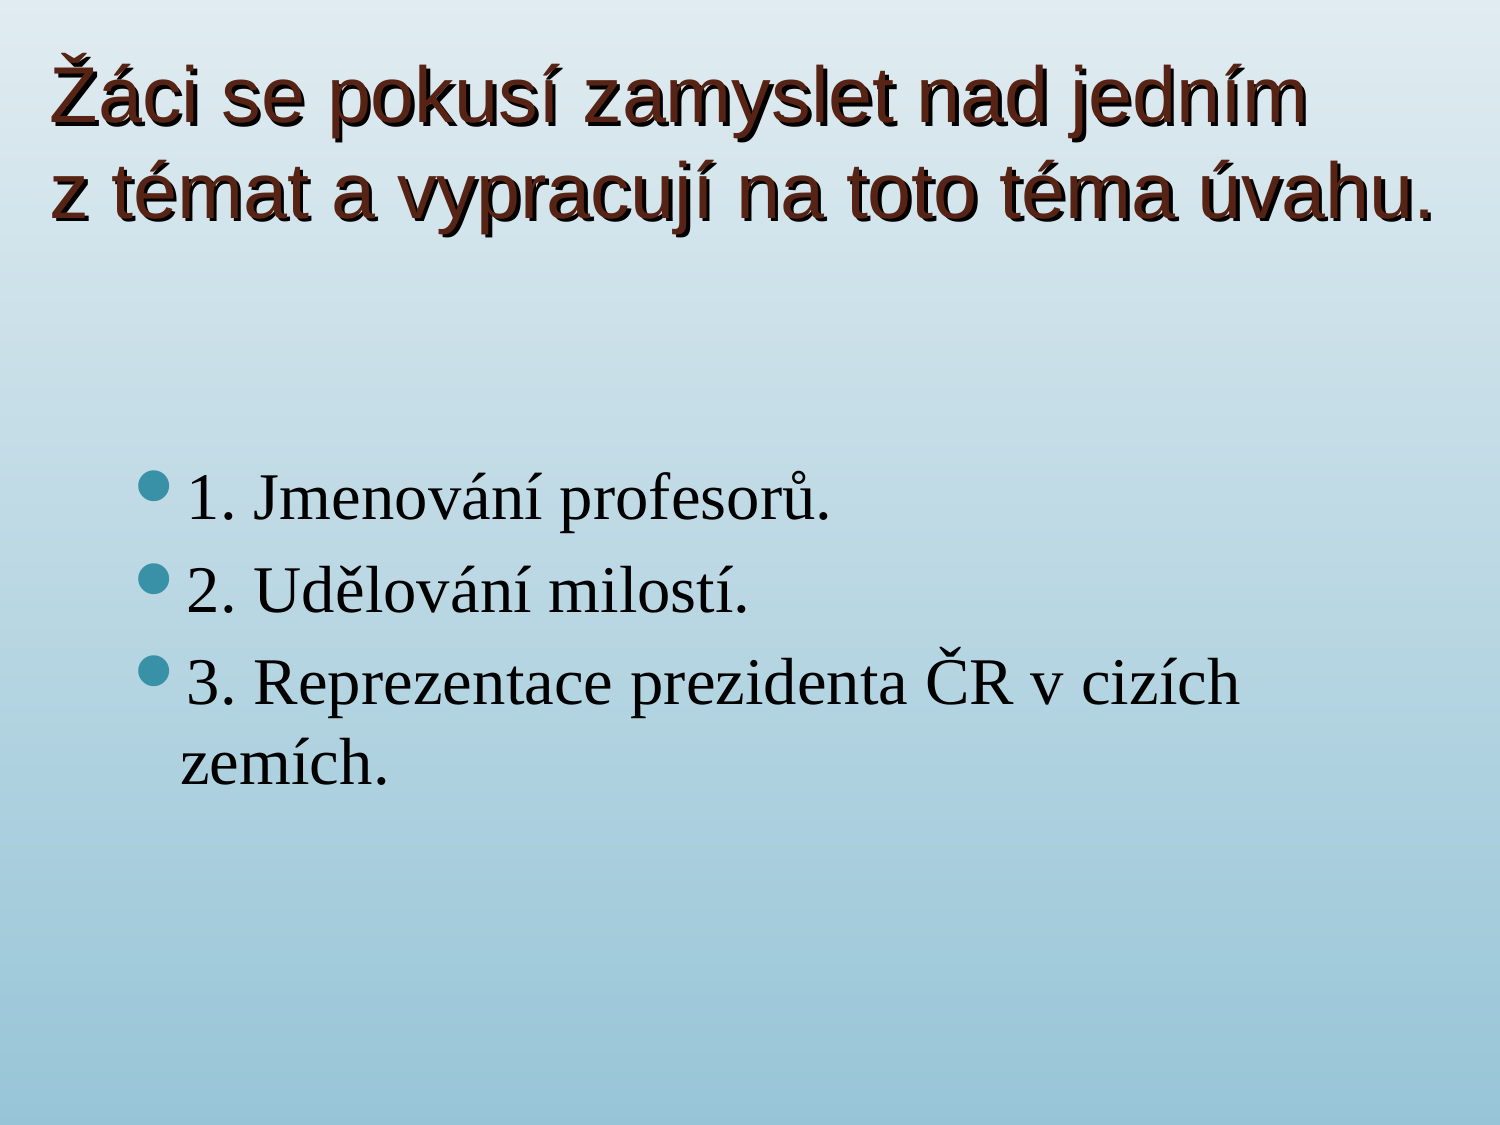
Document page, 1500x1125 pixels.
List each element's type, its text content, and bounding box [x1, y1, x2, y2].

title Žáci se pokusí zamyslet nad jedním z témat a vypracují na toto téma úvahu. [35, 36, 1466, 242]
list 1. Jmenování profesorů. 2. Udělování milostí. 3. Reprezentace prezidenta ČR v cizích zemích. [105, 445, 1466, 1026]
